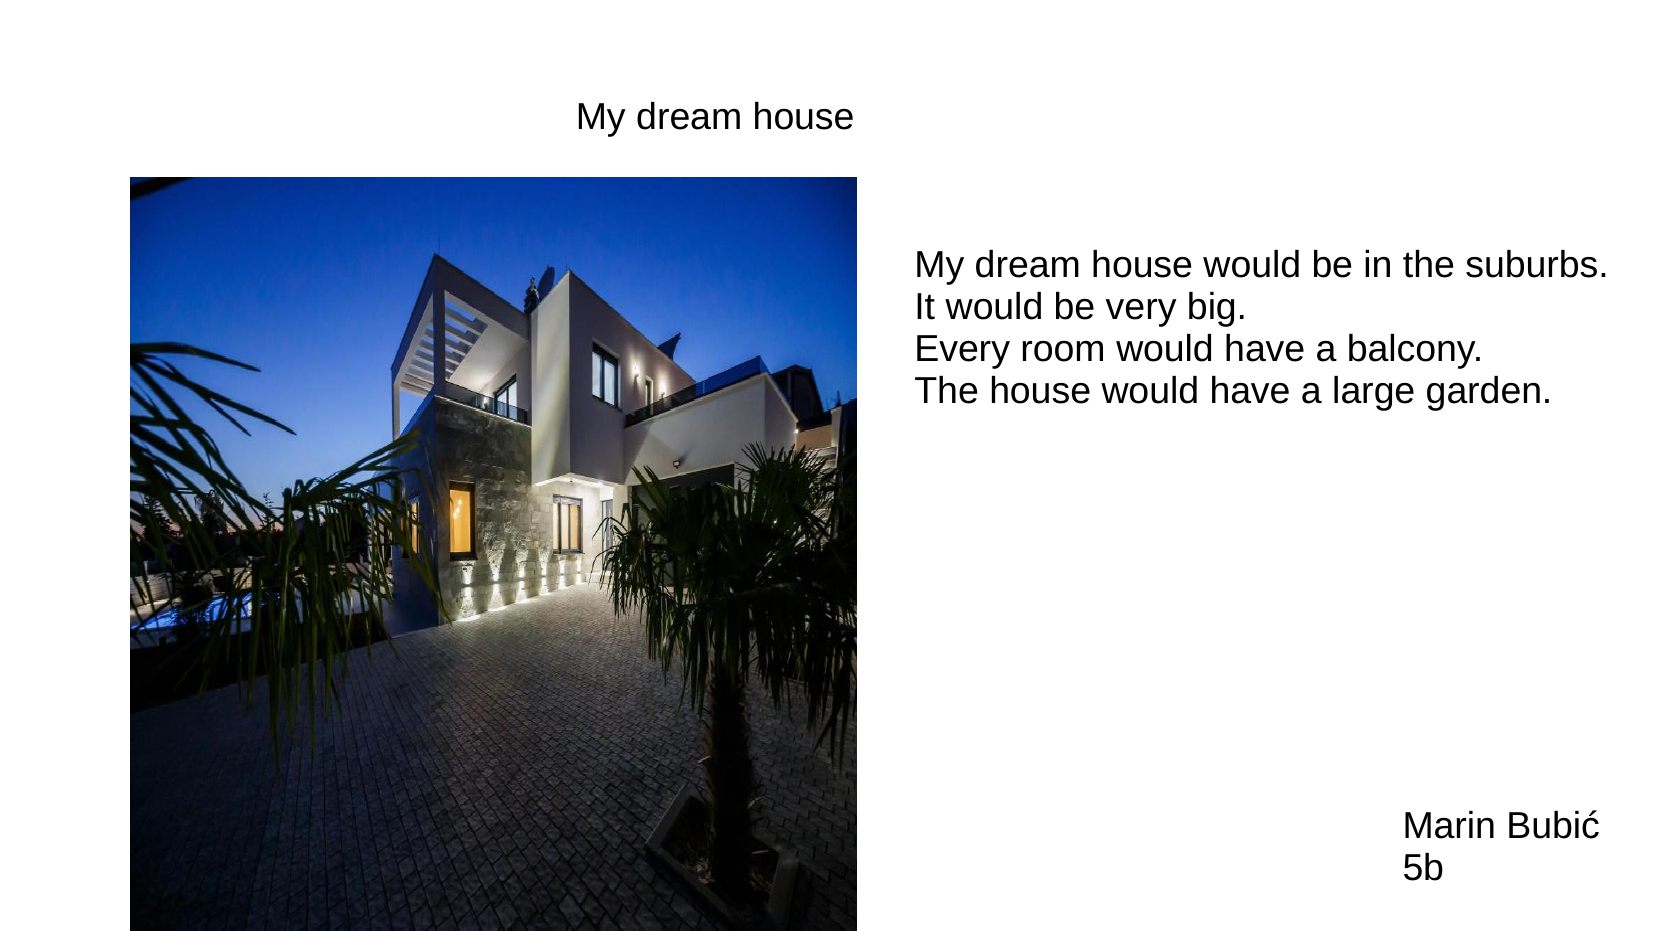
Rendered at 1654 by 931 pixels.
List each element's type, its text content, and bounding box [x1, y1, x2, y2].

text_box Marin Bubić 5b [1387, 797, 1615, 897]
text_box My dream house would be in the suburbs. It would be very big. Every room would have a balcony. The house would have a large garden. [899, 236, 1625, 532]
picture [130, 177, 857, 931]
text_box My dream house [561, 88, 870, 146]
